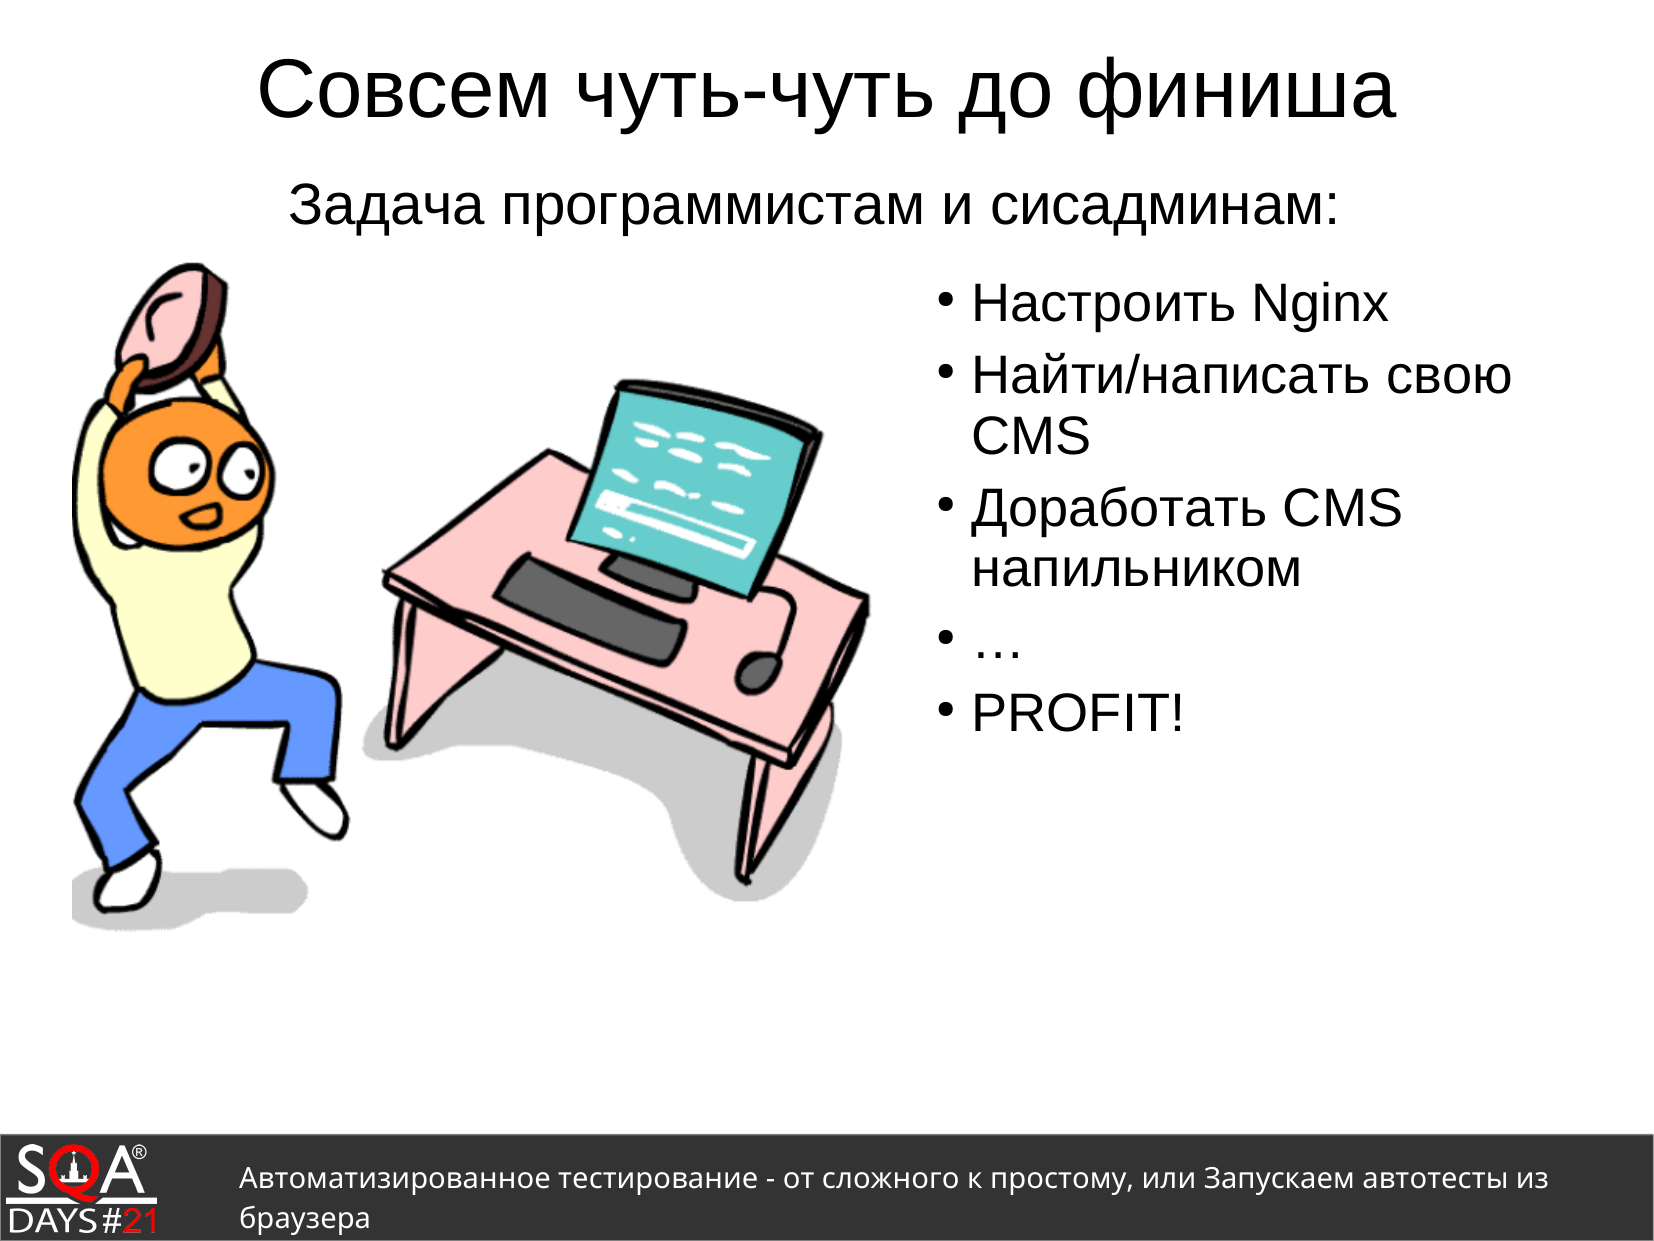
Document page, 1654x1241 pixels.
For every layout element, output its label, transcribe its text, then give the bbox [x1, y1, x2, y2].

text_box [0, 1134, 1654, 1241]
text_box Задача программистам и сисадминам: [188, 165, 1441, 285]
text_box Автоматизированное тестирование - от сложного к простому, или Запускаем автотесты из браузера [224, 1146, 1607, 1229]
text_box Совсем чуть-чуть до финиша [0, 36, 1654, 154]
text_box Настроить Nginx Найти/написать свою CMS Доработать CMS напильником … PROFIT! [921, 265, 1607, 803]
picture [6, 1144, 157, 1233]
picture [72, 235, 875, 939]
